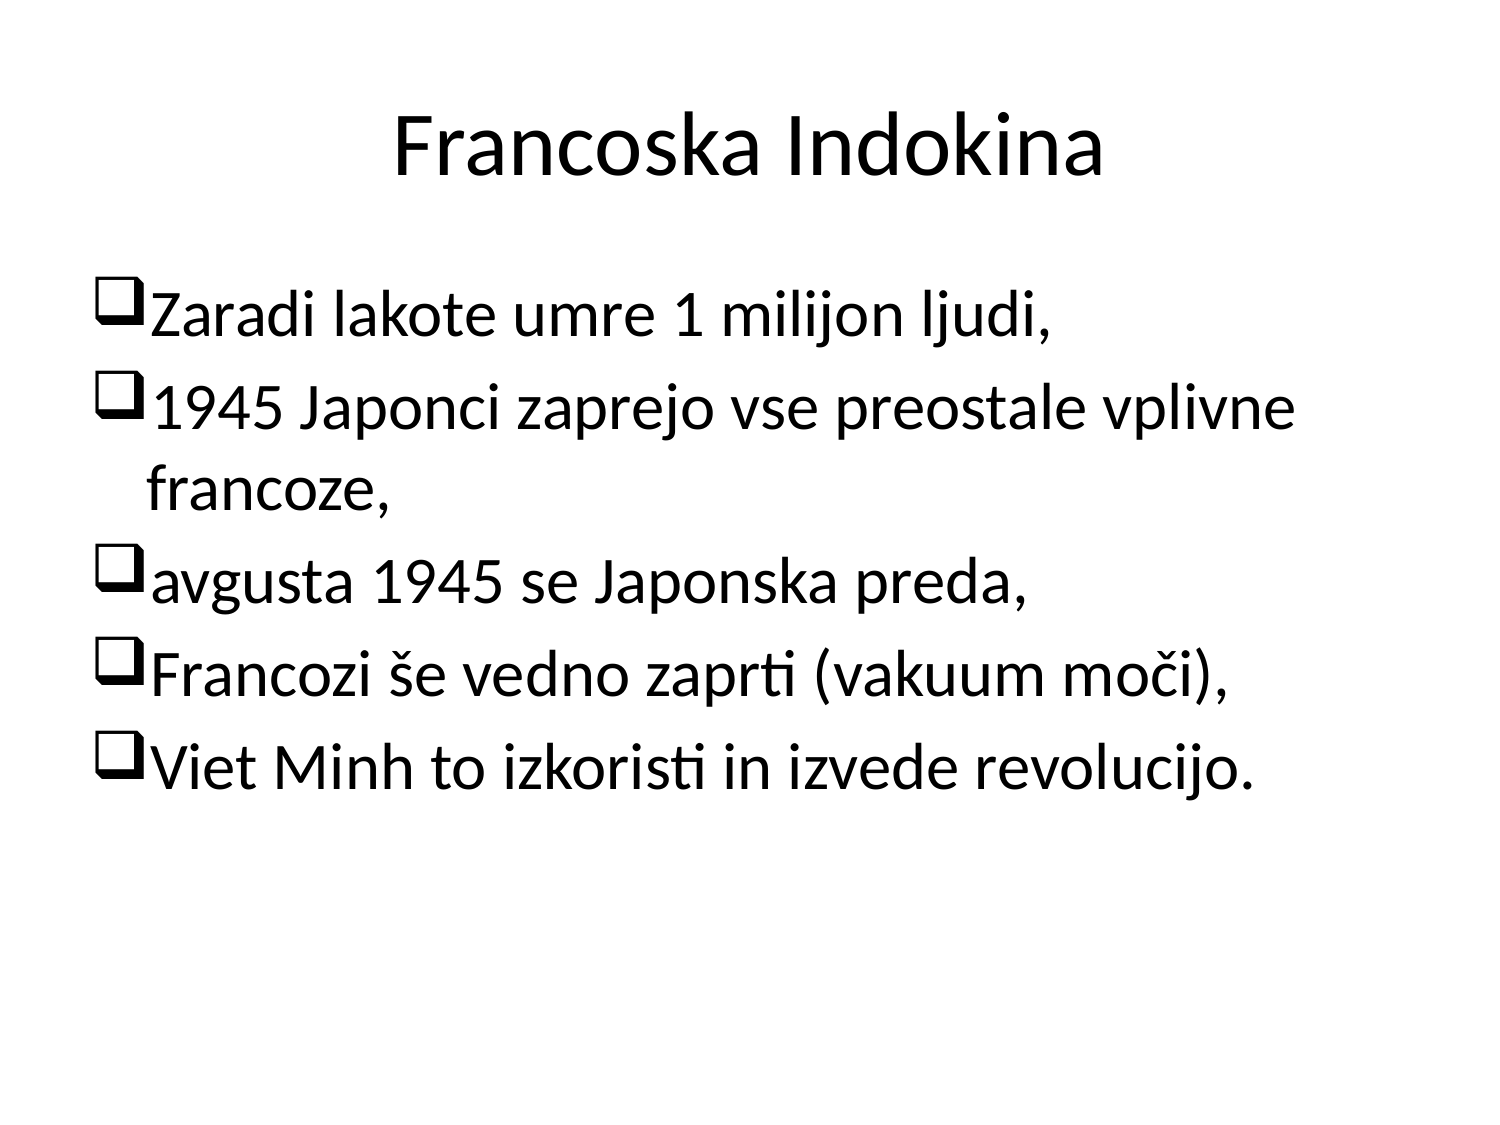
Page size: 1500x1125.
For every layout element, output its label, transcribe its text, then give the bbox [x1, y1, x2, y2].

list Zaradi lakote umre 1 milijon ljudi, 1945 Japonci zaprejo vse preostale vplivne francoze, avgusta 1945 se Japonska preda, Francozi še vedno zaprti (vakuum moči), Viet Minh to izkoristi in izvede revolucijo. [75, 262, 1425, 1005]
title Francoska Indokina [75, 45, 1425, 233]
